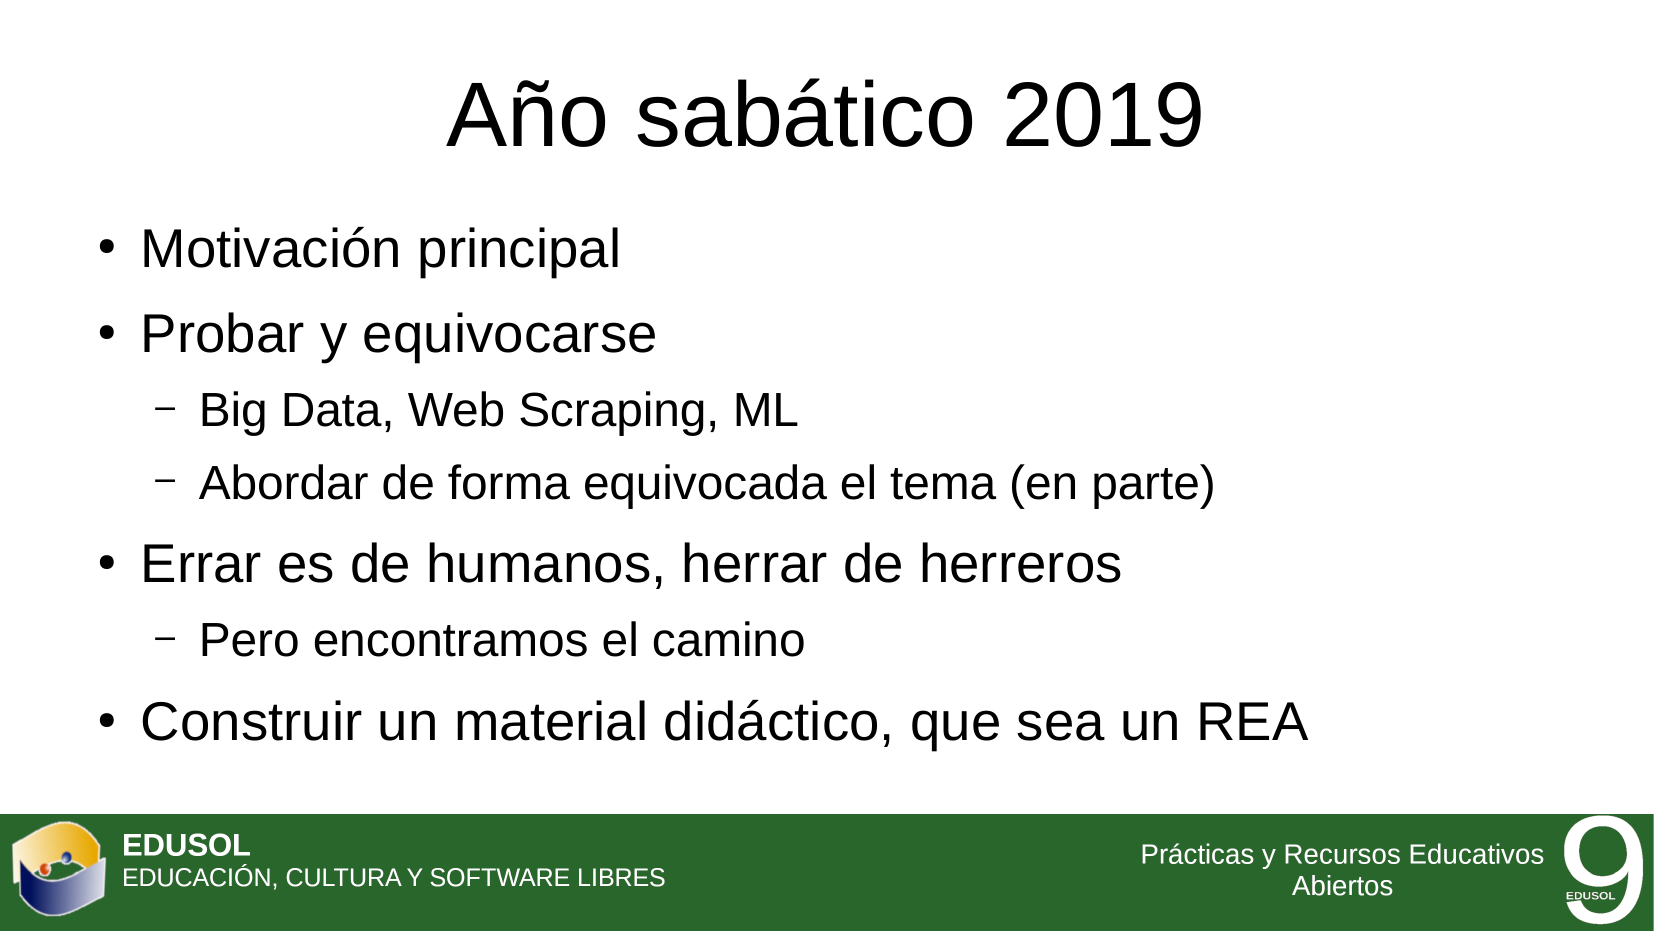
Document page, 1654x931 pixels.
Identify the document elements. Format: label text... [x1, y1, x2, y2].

title Año sabático 2019 [82, 37, 1571, 193]
picture [0, 814, 1654, 931]
list Motivación principal Probar y equivocarse Big Data, Web Scraping, ML Abordar de forma equivocada el tema (en parte) Errar es de humanos, herrar de herreros Pero encontramos el camino Construir un material didáctico, que sea un REA [82, 217, 1571, 758]
